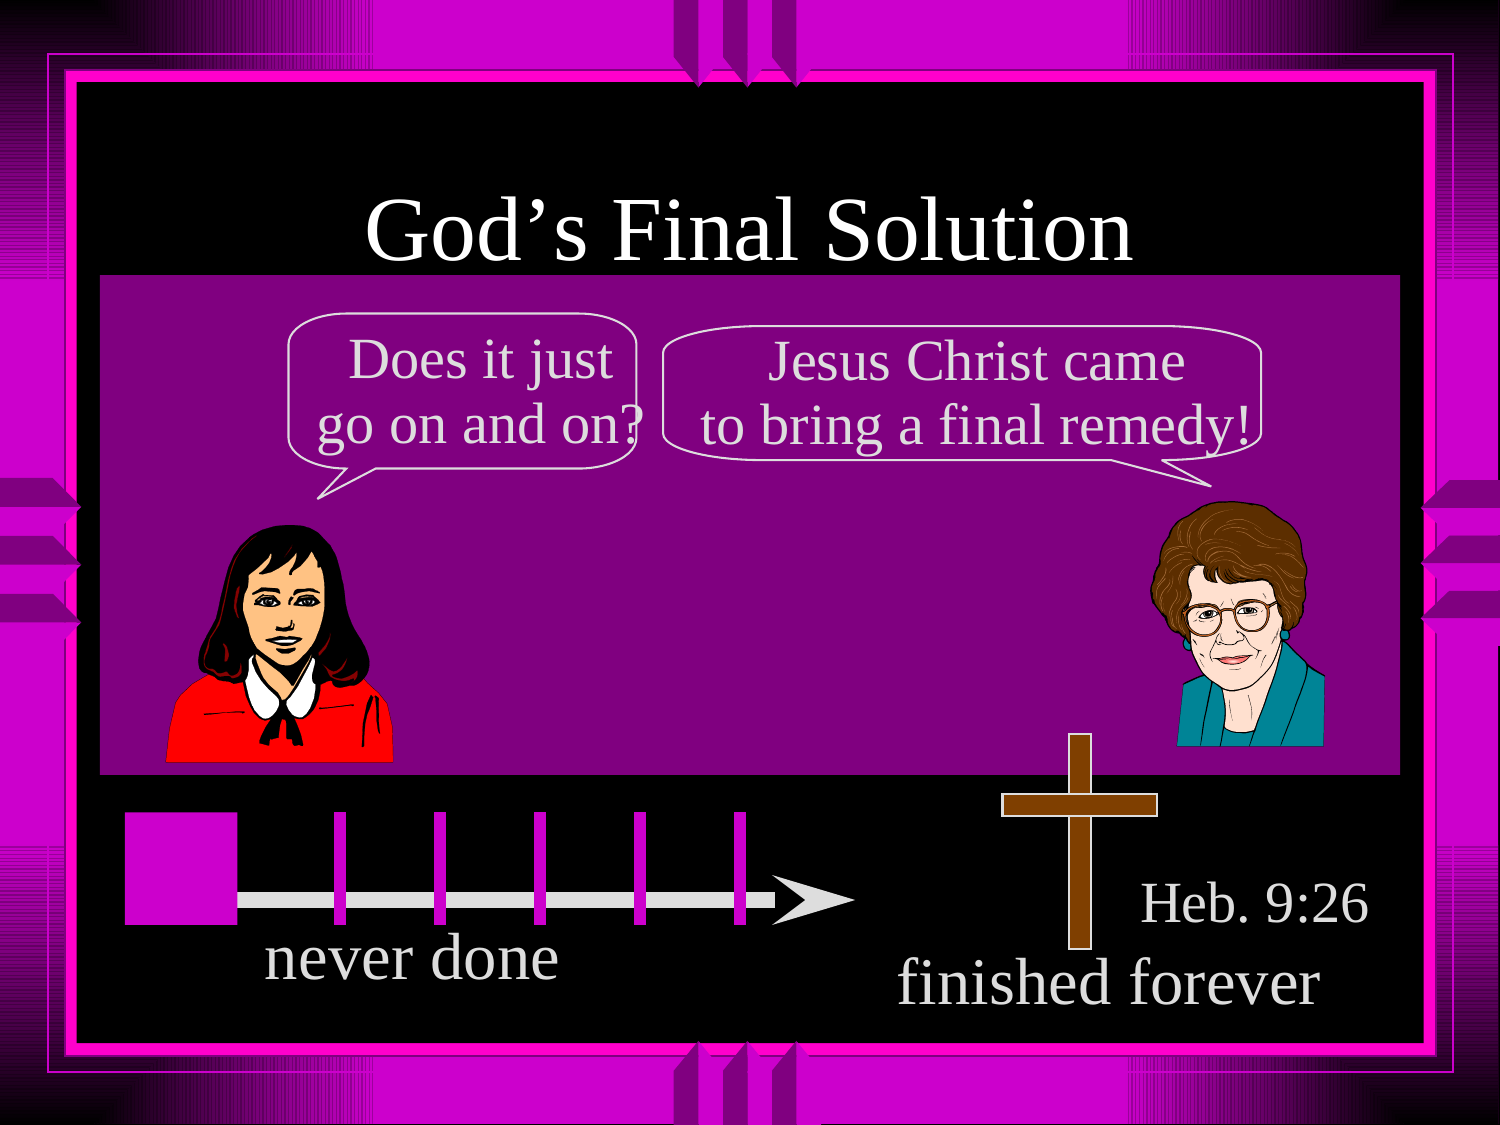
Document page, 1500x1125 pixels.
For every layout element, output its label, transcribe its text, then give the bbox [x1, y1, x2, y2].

text_box Does it just go on and on? [288, 313, 637, 500]
picture [165, 525, 394, 763]
text_box Heb. 9:26 [1124, 862, 1388, 943]
picture [1149, 500, 1326, 747]
text_box [124, 812, 238, 925]
text_box Jesus Christ came to bring a final remedy! [663, 326, 1262, 487]
text_box [99, 275, 1401, 937]
text_box never done [249, 912, 843, 1002]
text_box finished forever [881, 937, 1395, 1027]
title God’s Final Solution [112, 99, 1388, 288]
